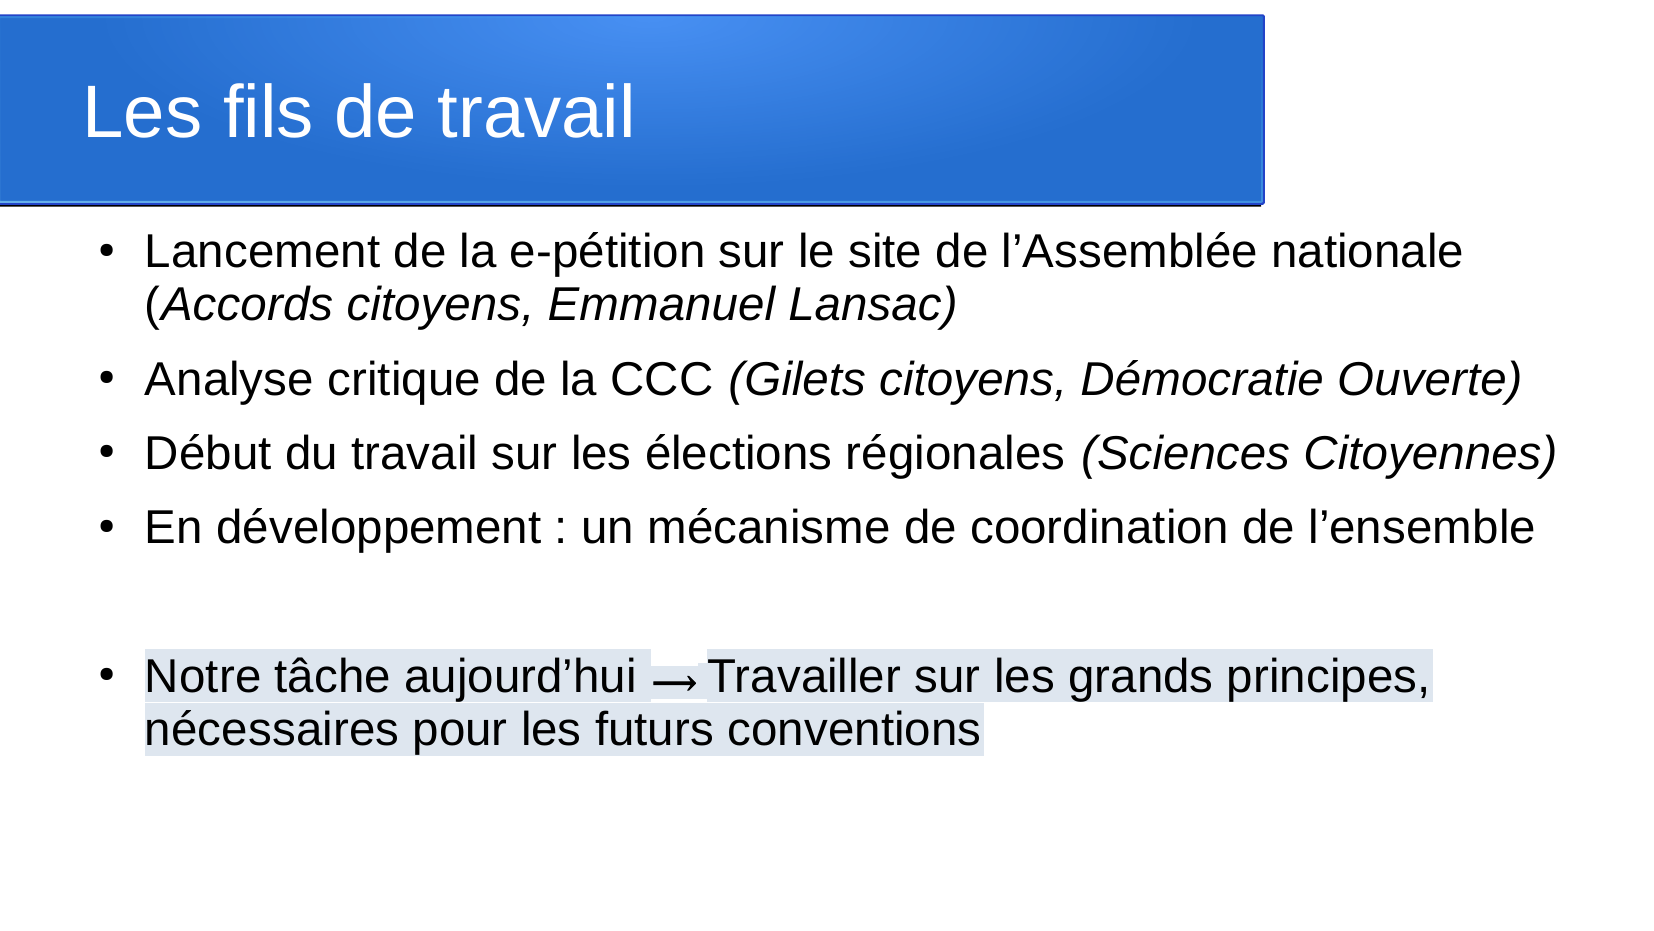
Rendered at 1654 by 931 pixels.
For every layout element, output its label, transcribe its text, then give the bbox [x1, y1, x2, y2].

list Lancement de la e-pétition sur le site de l’Assemblée nationale (Accords citoyens, Emmanuel Lansac) Analyse critique de la CCC (Gilets citoyens, Démocratie Ouverte) Début du travail sur les élections régionales (Sciences Citoyennes) En développement : un mécanisme de coordination de l’ensemble Notre tâche aujourd’hui ⟶ Travailler sur les grands principes, nécessaires pour les futurs conventions [82, 224, 1571, 764]
title Les fils de travail [82, 35, 1235, 189]
